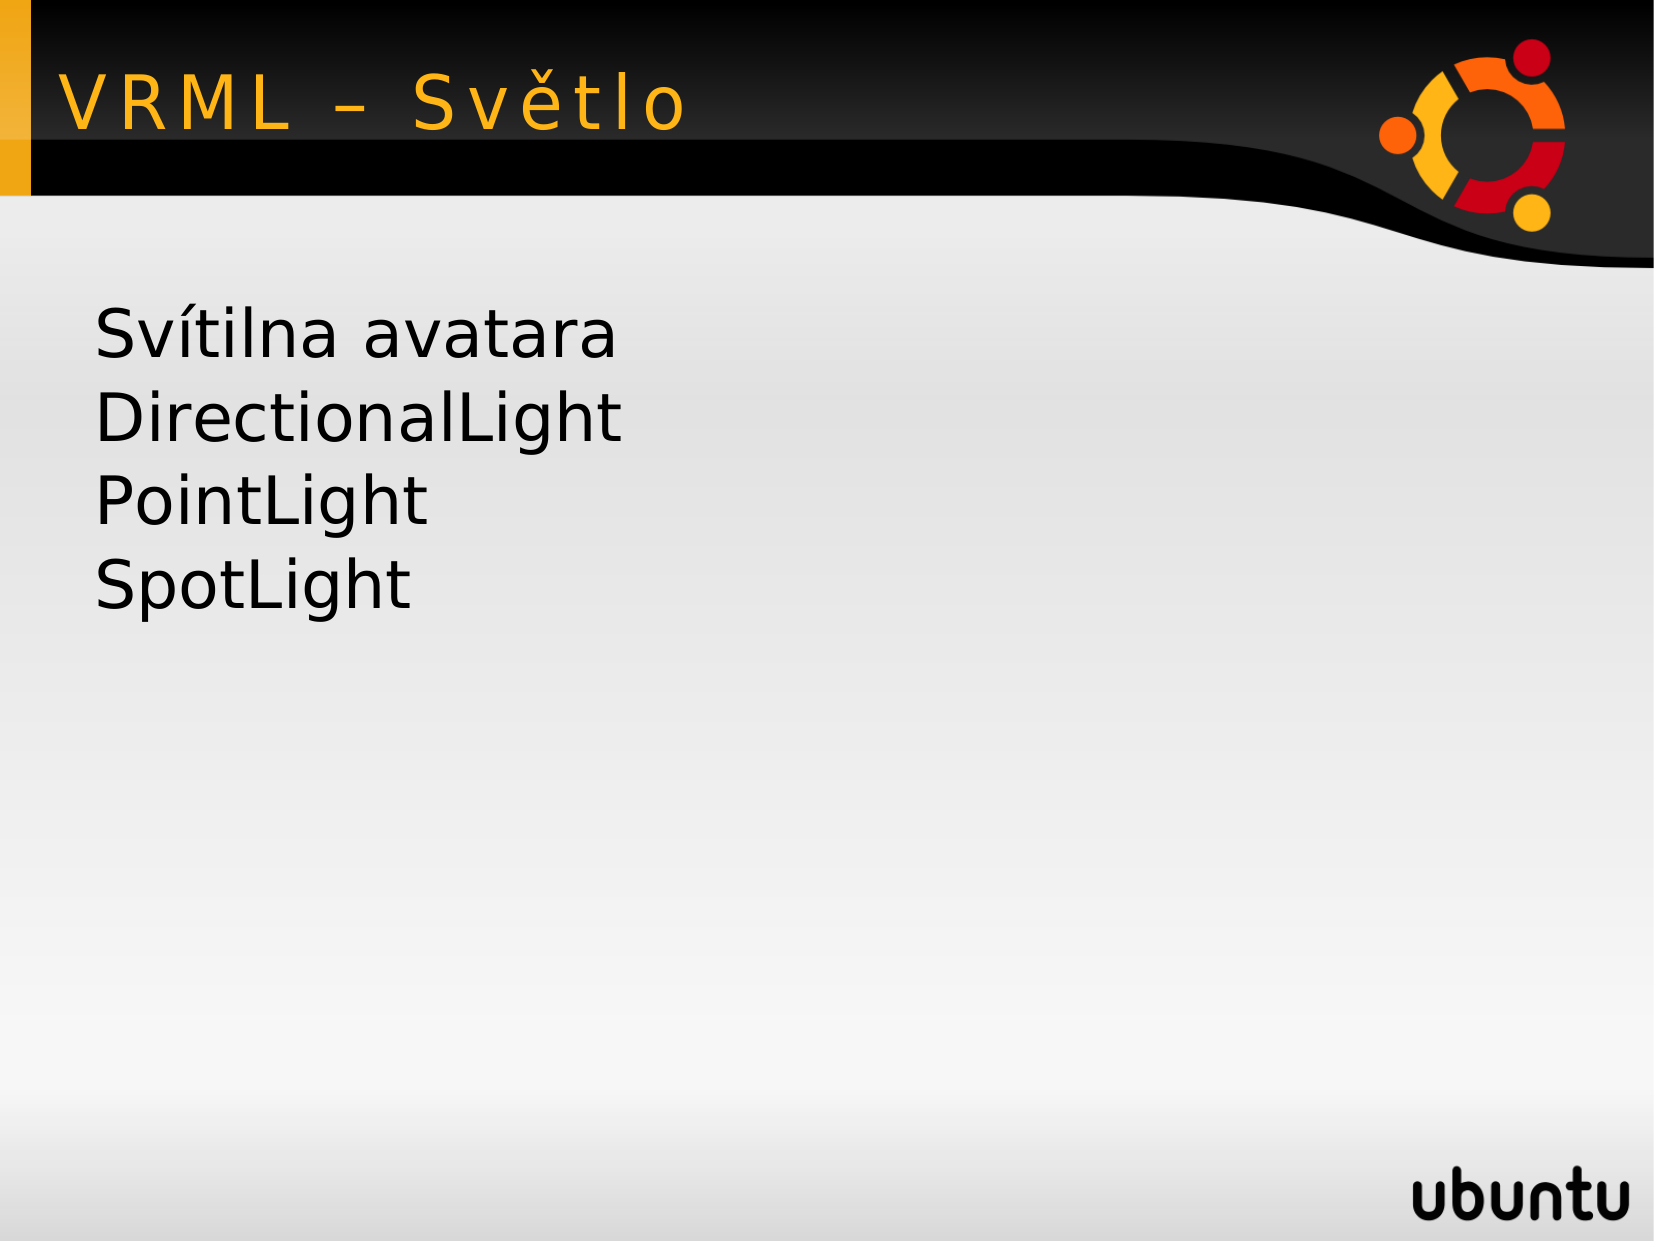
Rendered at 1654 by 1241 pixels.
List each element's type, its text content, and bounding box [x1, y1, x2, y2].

title VRML – Světlo [59, 29, 1270, 178]
list Svítilna avatara DirectionalLight PointLight SpotLight [76, 295, 1565, 1114]
picture [0, 0, 1654, 1241]
